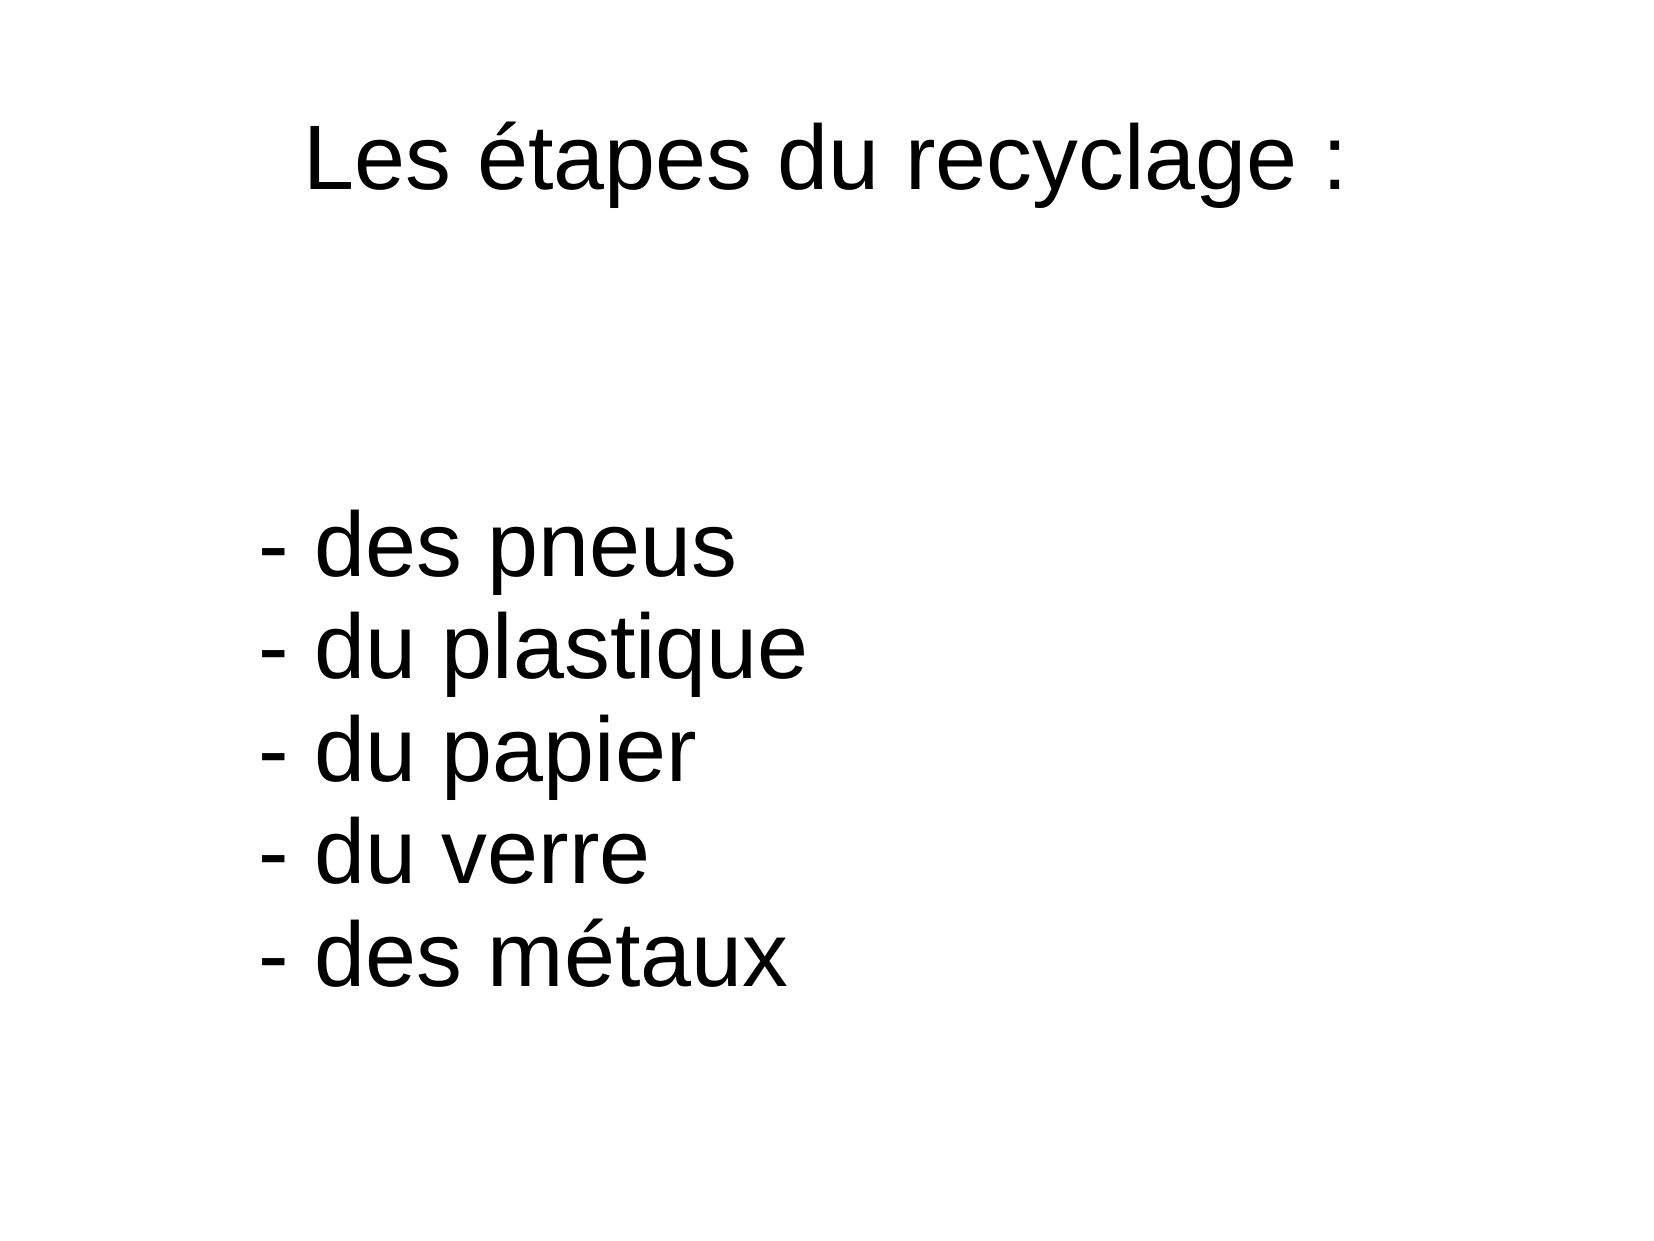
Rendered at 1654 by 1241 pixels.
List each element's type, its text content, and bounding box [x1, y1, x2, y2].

text_box - des pneus - du plastique - du papier - du verre - des métaux [258, 493, 993, 1109]
title Les étapes du recyclage : [82, 106, 1571, 517]
